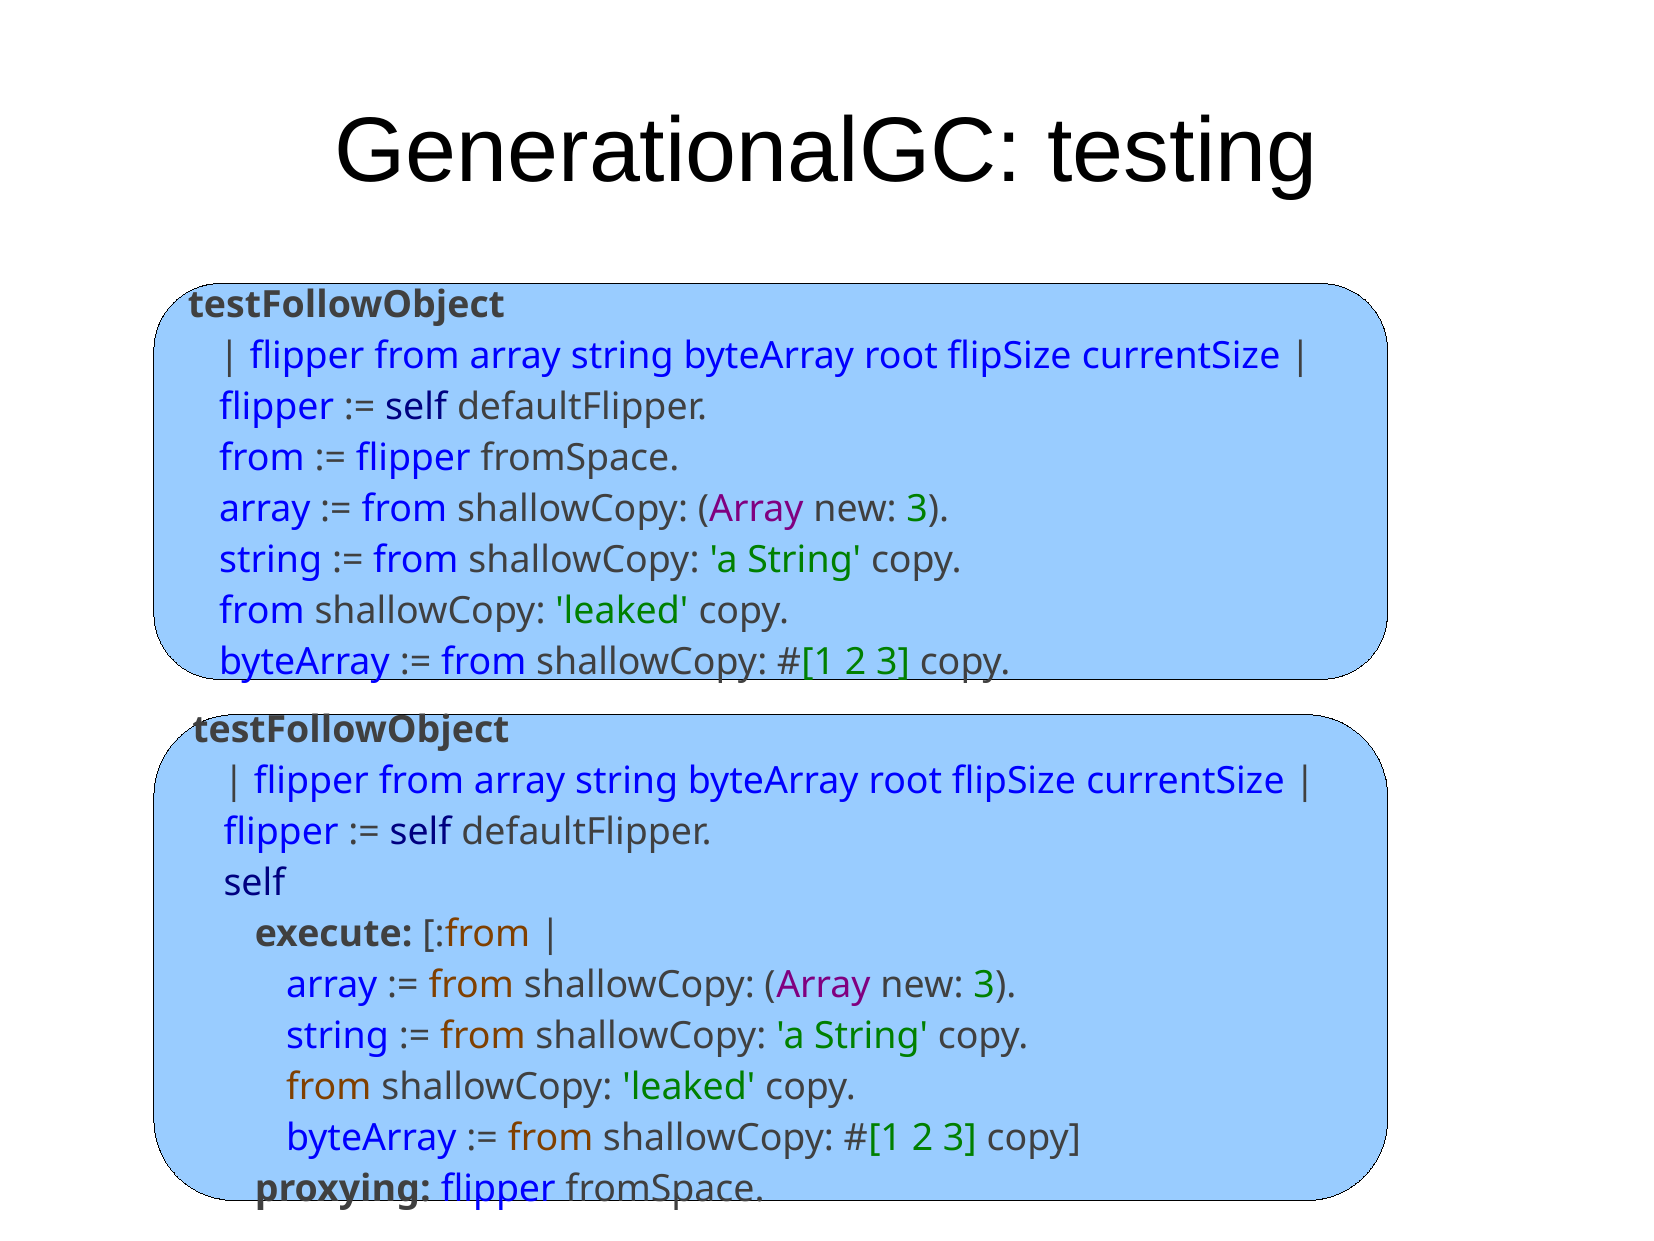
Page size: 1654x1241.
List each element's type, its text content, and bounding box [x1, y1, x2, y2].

text_box GenerationalGC: testing [143, 91, 1511, 209]
text_box testFollowObject | flipper from array string byteArray root flipSize currentSize | flipper := self defaultFlipper. self execute: [:from | array := from shallowCopy: (Array new: 3). string := from shallowCopy: 'a String' copy. from shallowCopy: 'leaked' copy. byteArray := from shallowCopy: #[1 2 3] copy] proxying: flipper fromSpace. [153, 714, 1388, 1201]
text_box testFollowObject | flipper from array string byteArray root flipSize currentSize | flipper := self defaultFlipper. from := flipper fromSpace. array := from shallowCopy: (Array new: 3). string := from shallowCopy: 'a String' copy. from shallowCopy: 'leaked' copy. byteArray := from shallowCopy: #[1 2 3] copy. [153, 283, 1388, 680]
